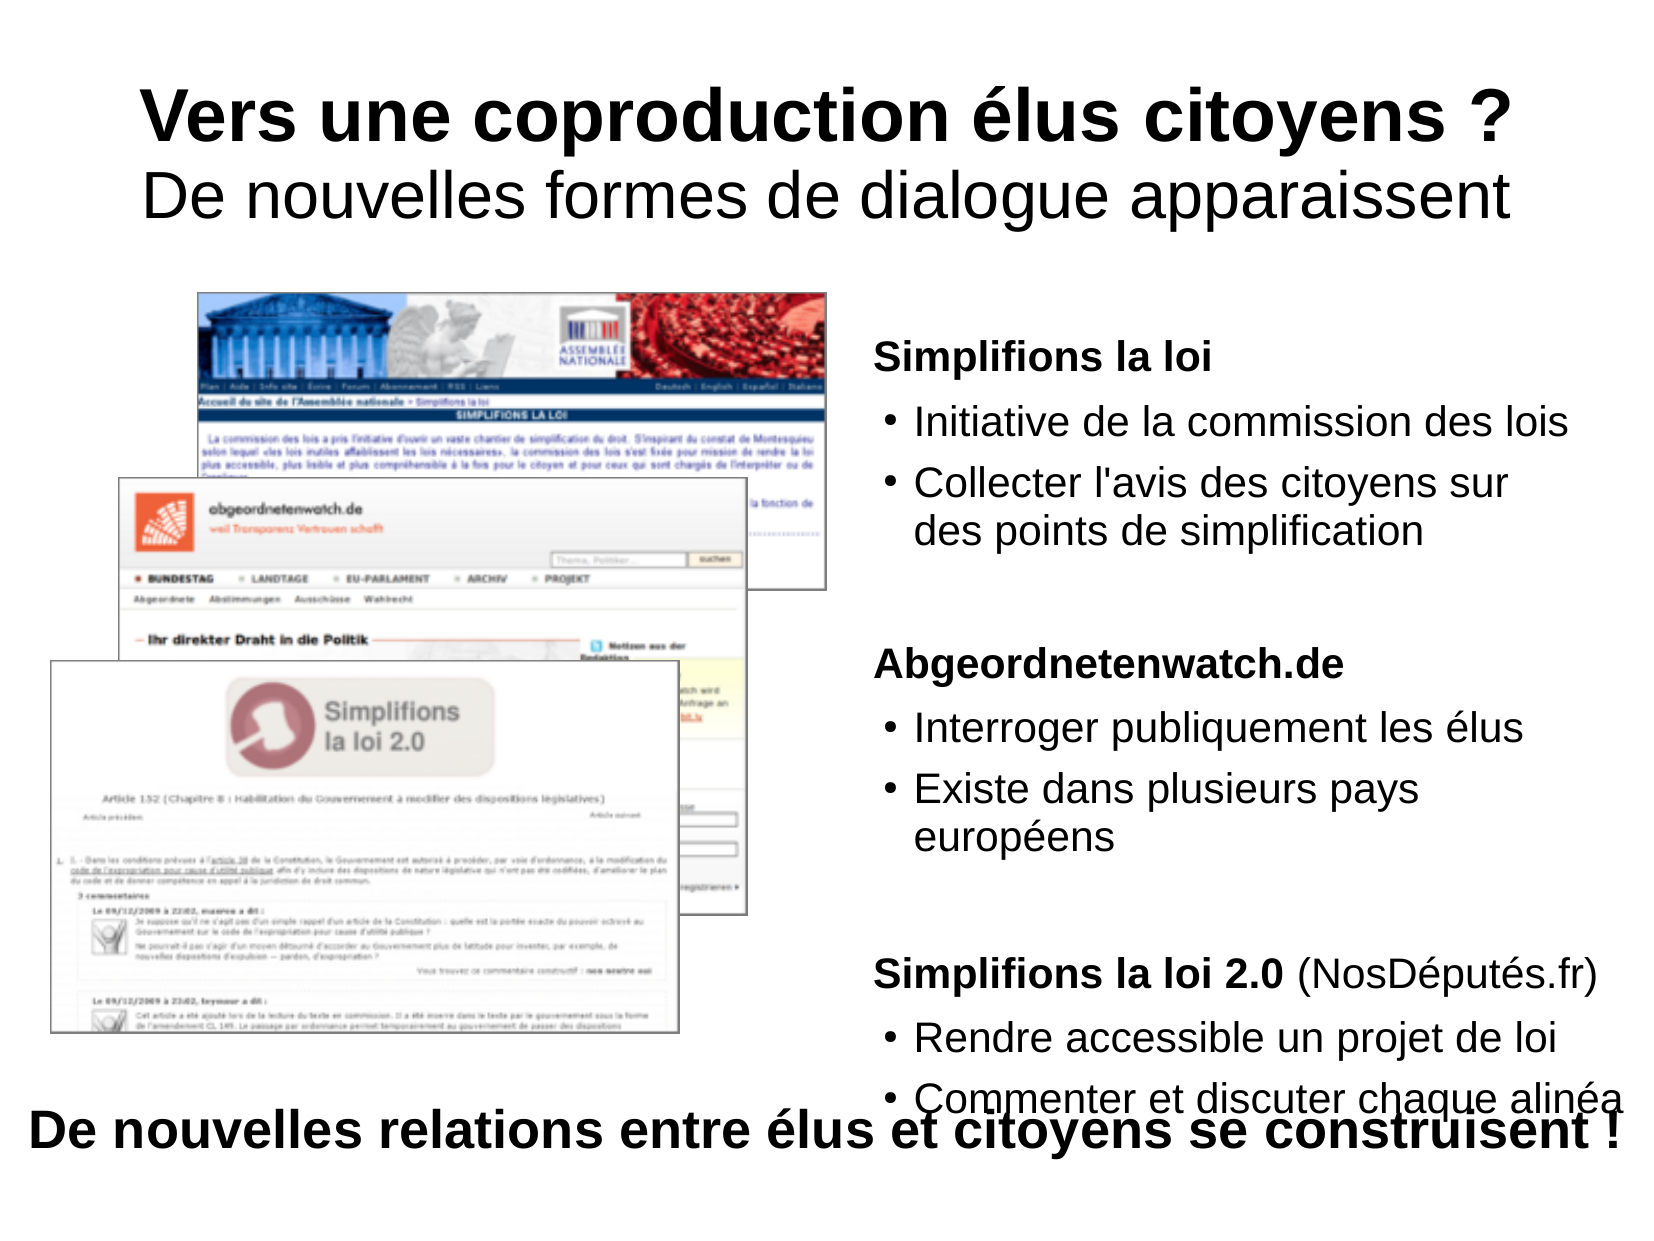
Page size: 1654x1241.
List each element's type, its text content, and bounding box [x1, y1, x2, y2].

title Vers une coproduction élus citoyens ? De nouvelles formes de dialogue apparaissent [82, 49, 1571, 257]
picture [50, 292, 827, 1034]
text_box De nouvelles relations entre élus et citoyens se construisent ! [0, 1092, 1654, 1211]
list Simplifions la loi Initiative de la commission des lois Collecter l'avis des citoyens sur des points de simplification Abgeordnetenwatch.de Interroger publiquement les élus Existe dans plusieurs pays européens Simplifions la loi 2.0 (NosDéputés.fr) Rendre accessible un projet de loi Commenter et discuter chaque alinéa [832, 332, 1630, 1092]
